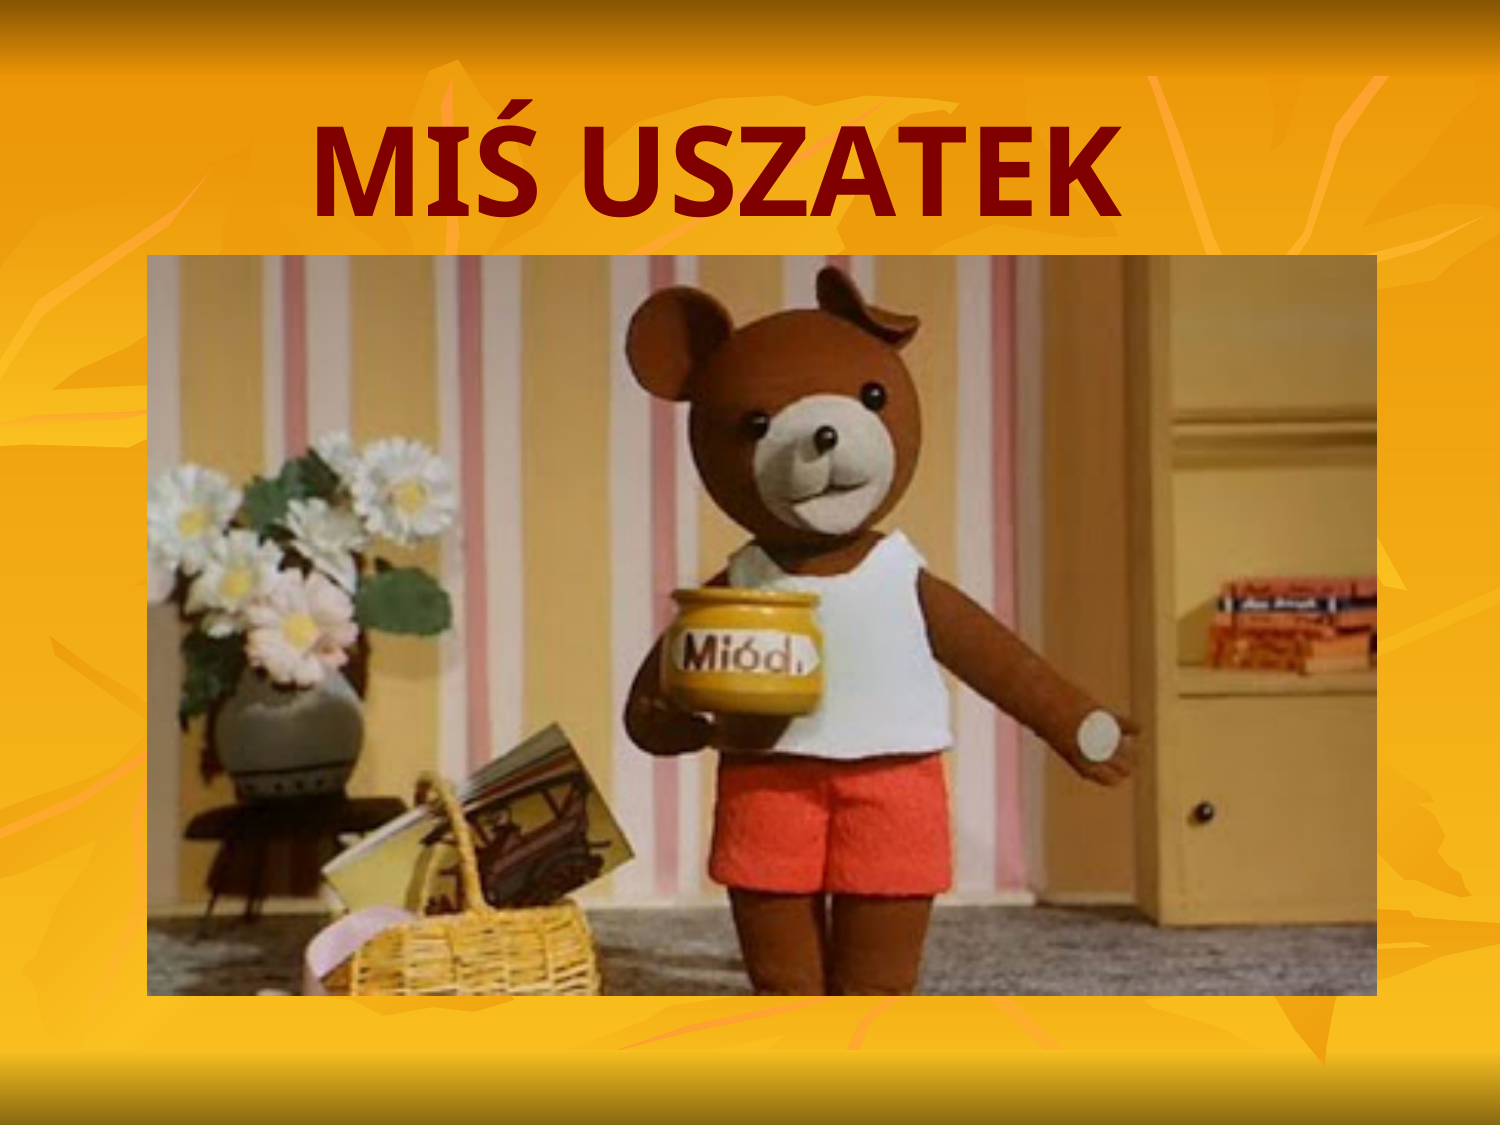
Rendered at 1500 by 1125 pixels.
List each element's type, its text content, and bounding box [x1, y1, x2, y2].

title MIŚ USZATEK [135, 78, 1317, 256]
picture [147, 255, 1377, 996]
